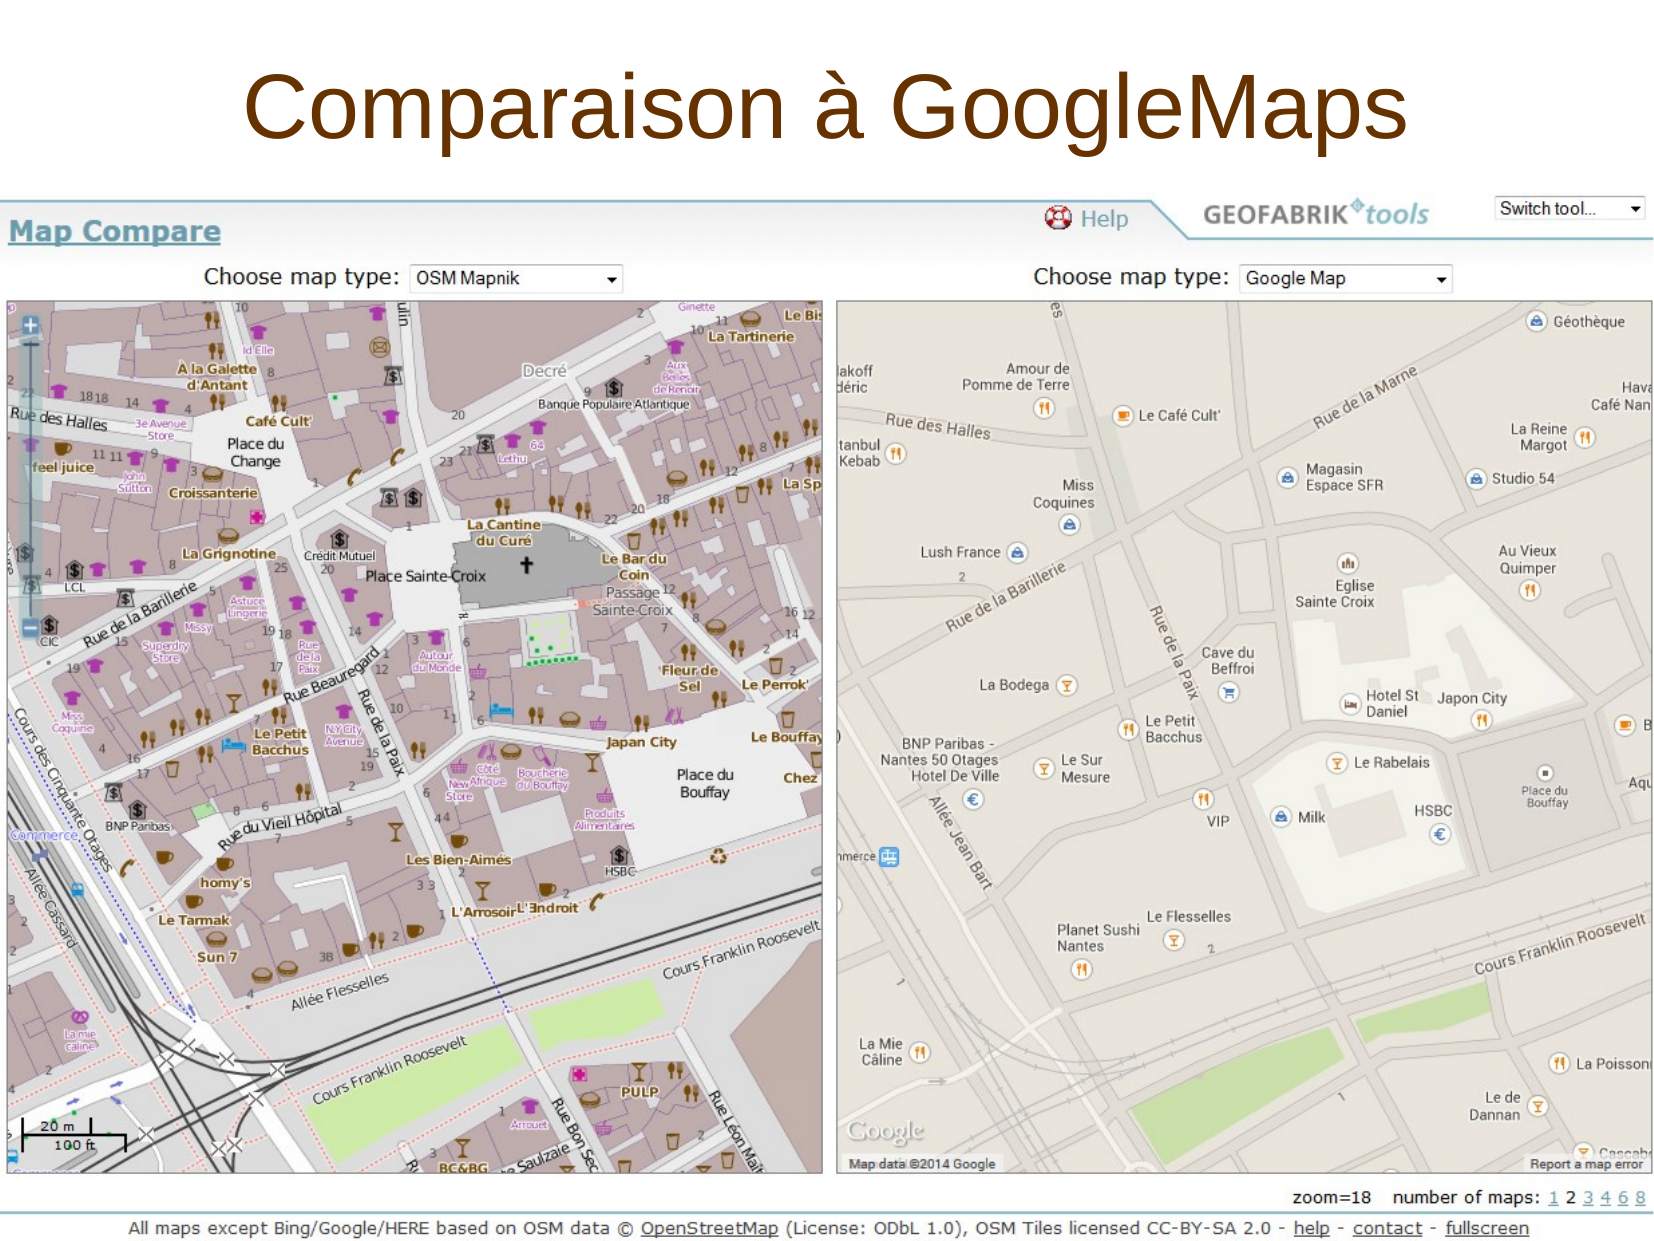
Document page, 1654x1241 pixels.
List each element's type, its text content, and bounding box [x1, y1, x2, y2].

picture [0, 192, 1654, 1241]
title Comparaison à GoogleMaps [82, 35, 1571, 179]
